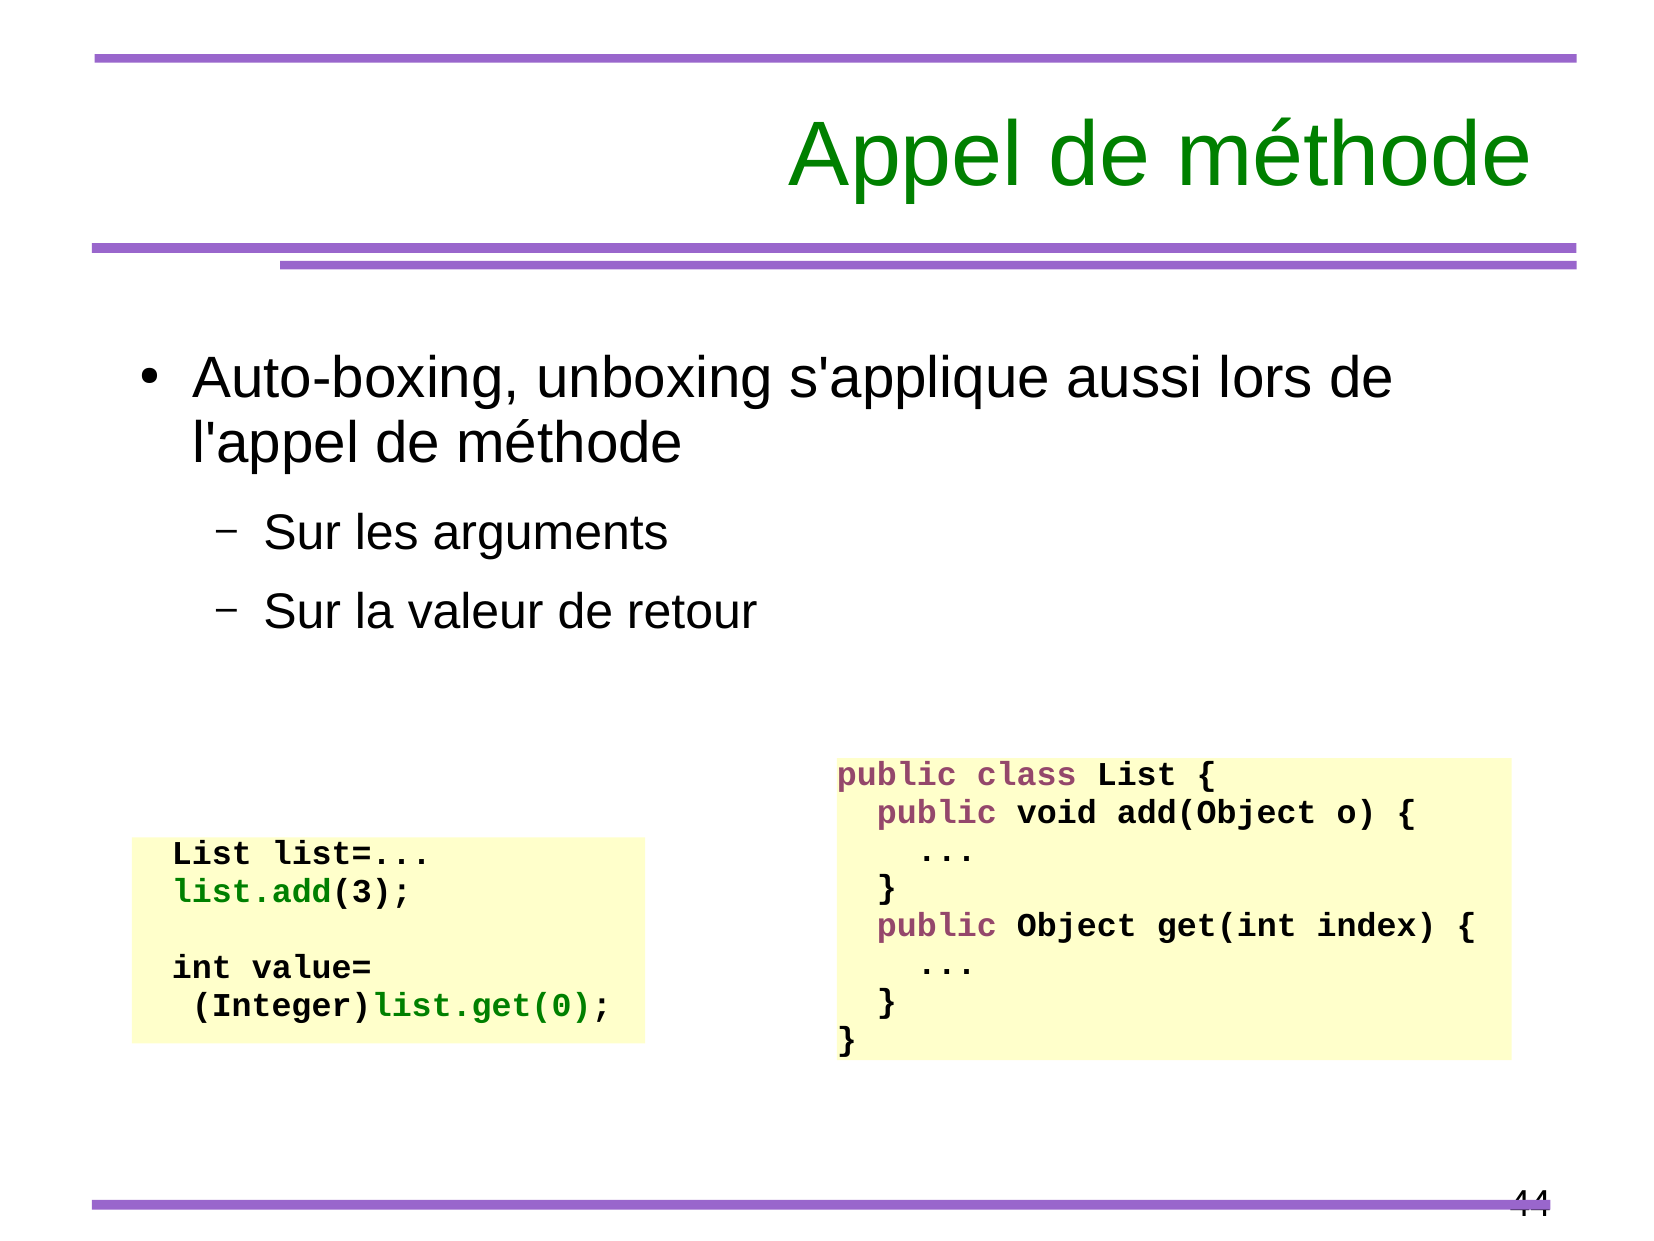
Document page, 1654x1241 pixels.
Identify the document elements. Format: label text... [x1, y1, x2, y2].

text_box List list=... list.add(3); int value= (Integer)list.get(0); [131, 837, 646, 1044]
list Auto-boxing, unboxing s'applique aussi lors de l'appel de méthode Sur les arguments Sur la valeur de retour [121, 344, 1534, 704]
text_box public class List { public void add(Object o) { ... } public Object get(int index) { ... } } [836, 758, 1512, 1061]
title Appel de méthode [49, 49, 1534, 257]
